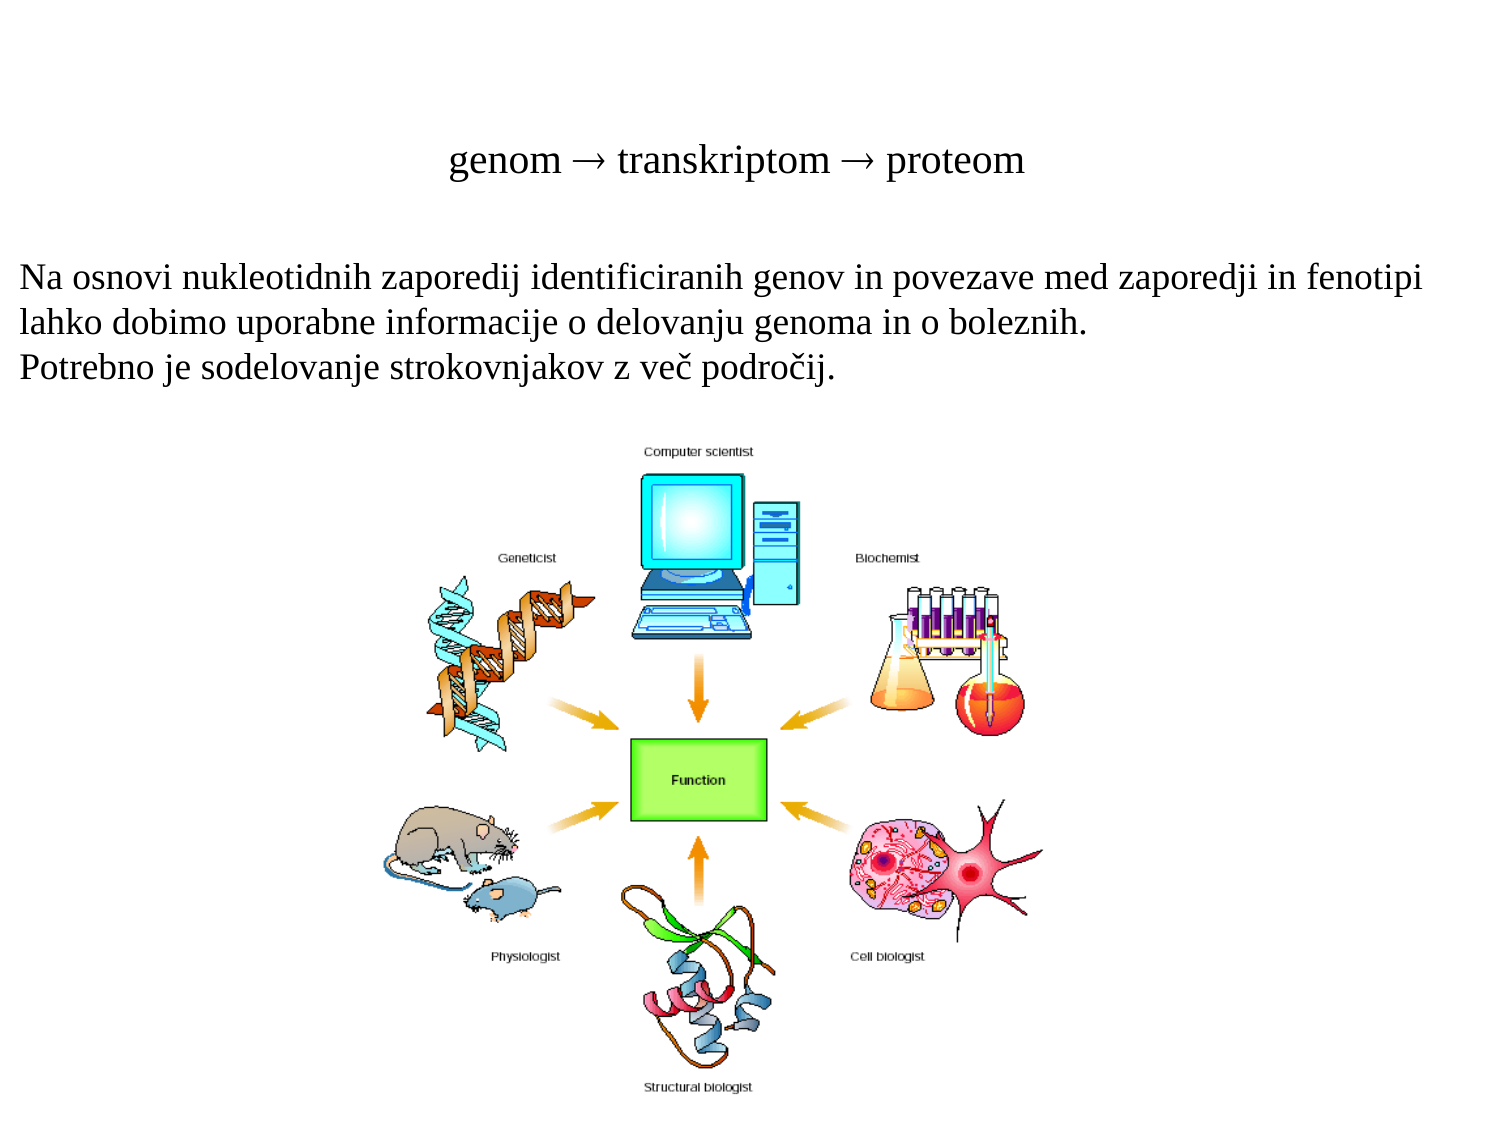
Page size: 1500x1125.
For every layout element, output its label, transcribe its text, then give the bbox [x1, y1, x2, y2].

text_box genom  transkriptom  proteom Na osnovi nukleotidnih zaporedij identificiranih genov in povezave med zaporedji in fenotipi lahko dobimo uporabne informacije o delovanju genoma in o boleznih. Potrebno je sodelovanje strokovnjakov z več področij. [4, 89, 1470, 395]
picture [372, 444, 1047, 1099]
